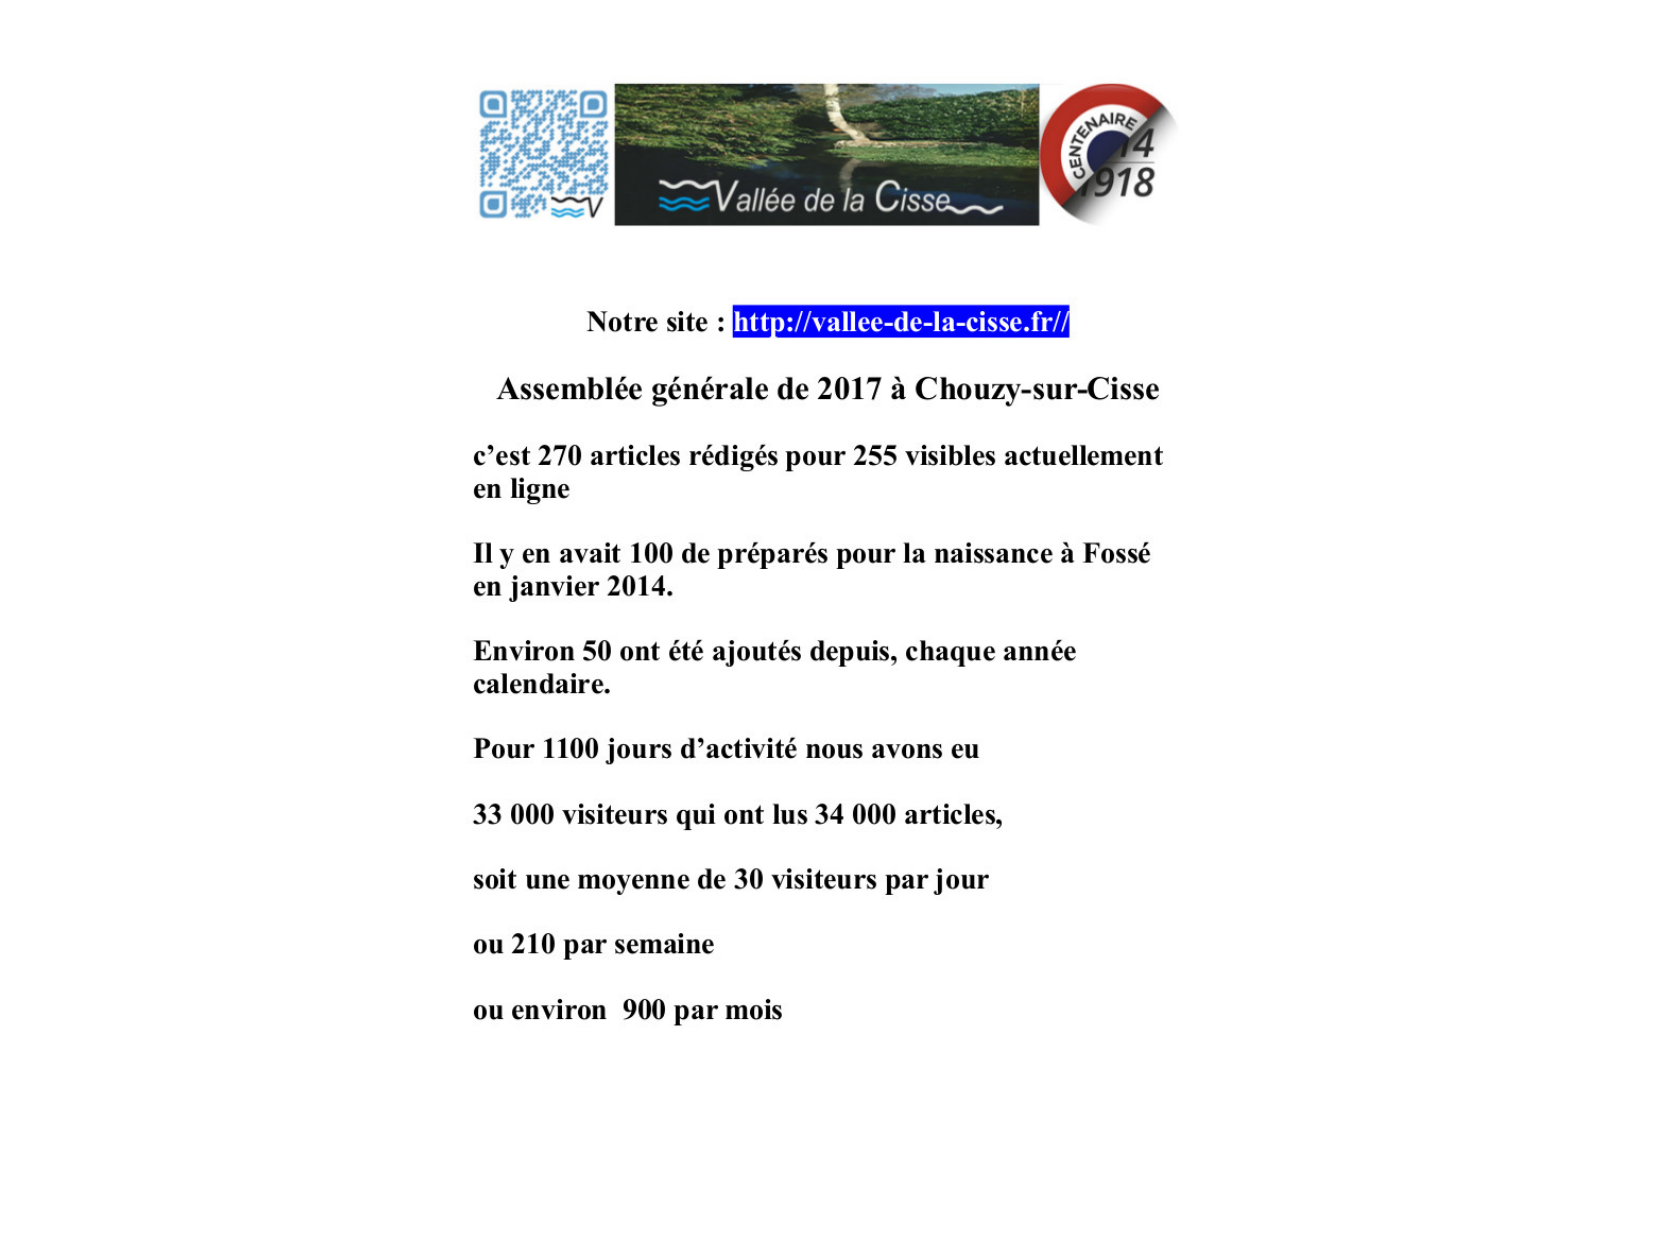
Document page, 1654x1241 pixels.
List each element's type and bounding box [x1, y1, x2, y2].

picture [389, 0, 1266, 1241]
